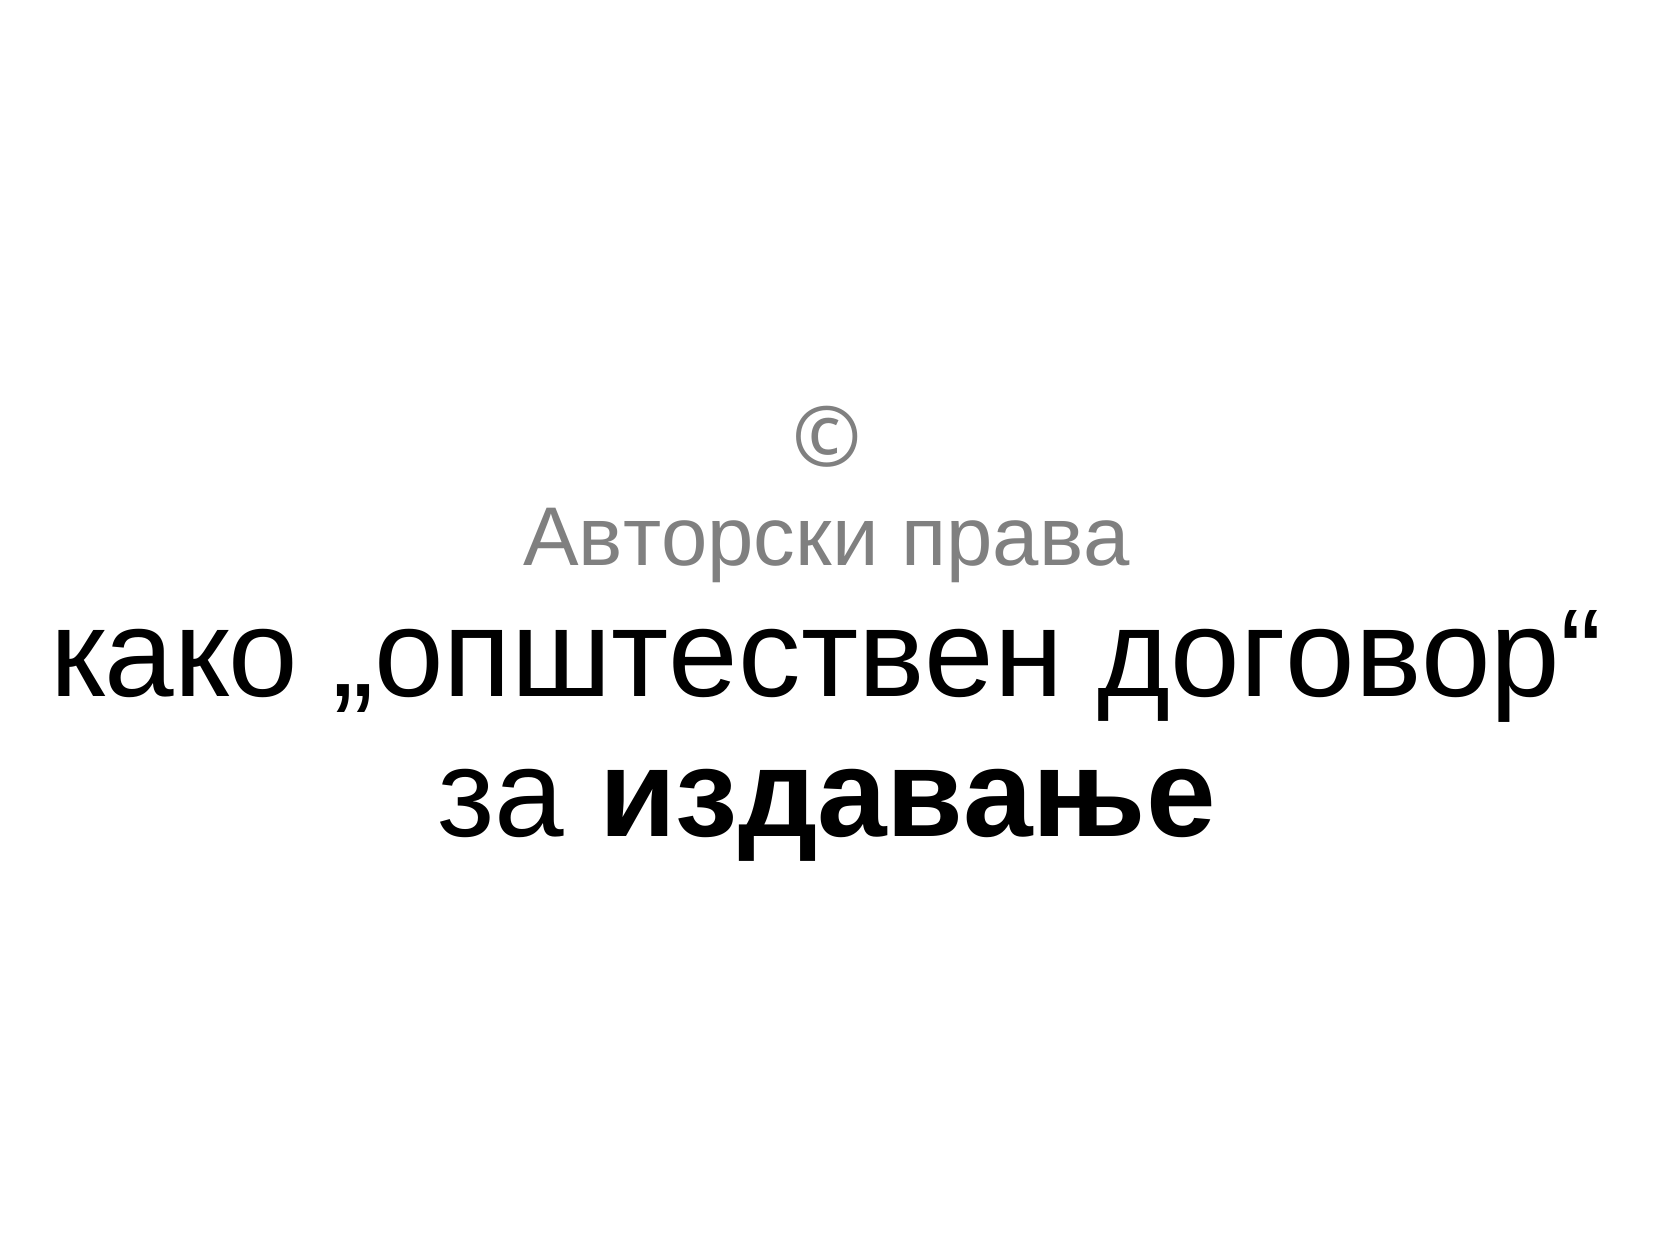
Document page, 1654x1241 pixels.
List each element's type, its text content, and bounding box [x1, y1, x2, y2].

subtitle © Авторски права како „општествен договор“ за издавање [0, 0, 1654, 1241]
